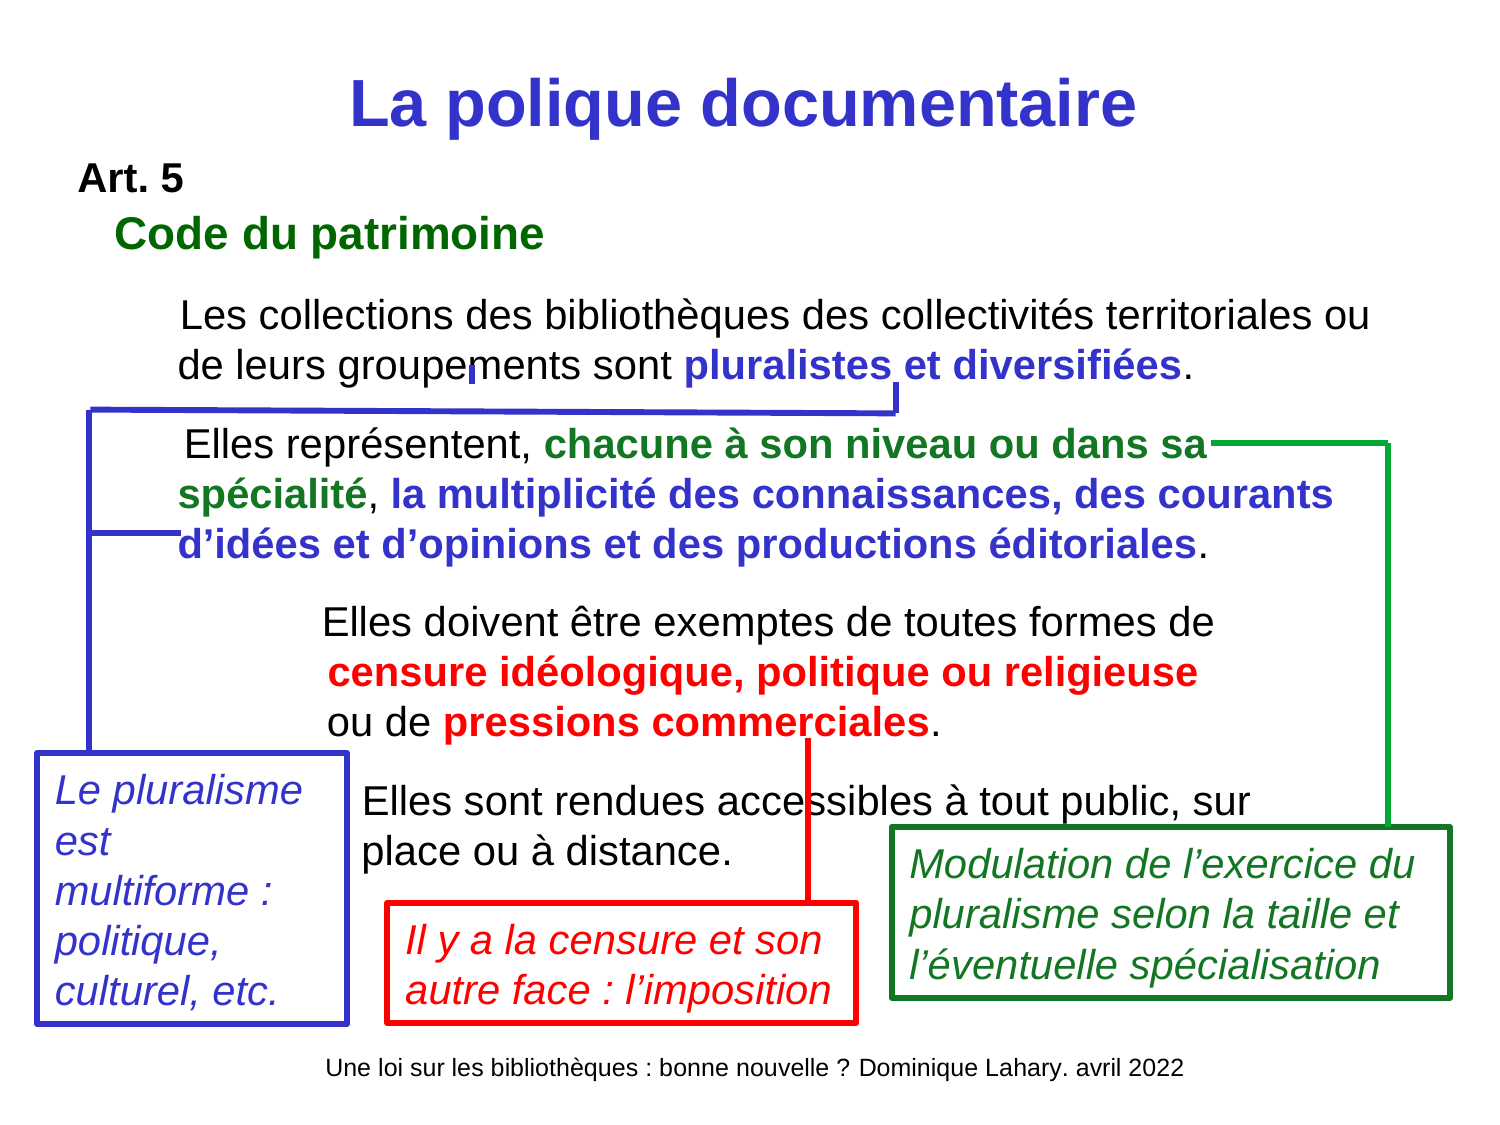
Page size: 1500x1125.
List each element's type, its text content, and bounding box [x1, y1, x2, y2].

text_box Il y a la censure et son autre face : l’imposition [387, 902, 857, 1024]
text_box Art. 5 [62, 143, 294, 259]
text_box Le pluralisme est multiforme : politique, culturel, etc. [37, 753, 347, 1024]
text_box La polique documentaire [49, 0, 1438, 200]
text_box Code du patrimoine Les collections des bibliothèques des collectivités territoriales ou de leurs groupements sont pluralistes et diversifiées. Elles représentent, chacune à son niveau ou dans sa spécialité, la multiplicité des connaissances, des courants d’idées et d’opinions et des productions éditoriales. Elles doivent être exemptes de toutes formes de censure idéologique, politique ou religieuse ou de pressions commerciales. Elles sont rendues accessibles à tout public, sur place ou à distance. [100, 196, 1400, 936]
text_box Modulation de l’exercice du pluralisme selon la taille et l’éventuelle spécialisation [891, 827, 1450, 998]
text_box Une loi sur les bibliothèques : bonne nouvelle ? Dominique Lahary. avril 2022 [55, 1044, 1456, 1120]
